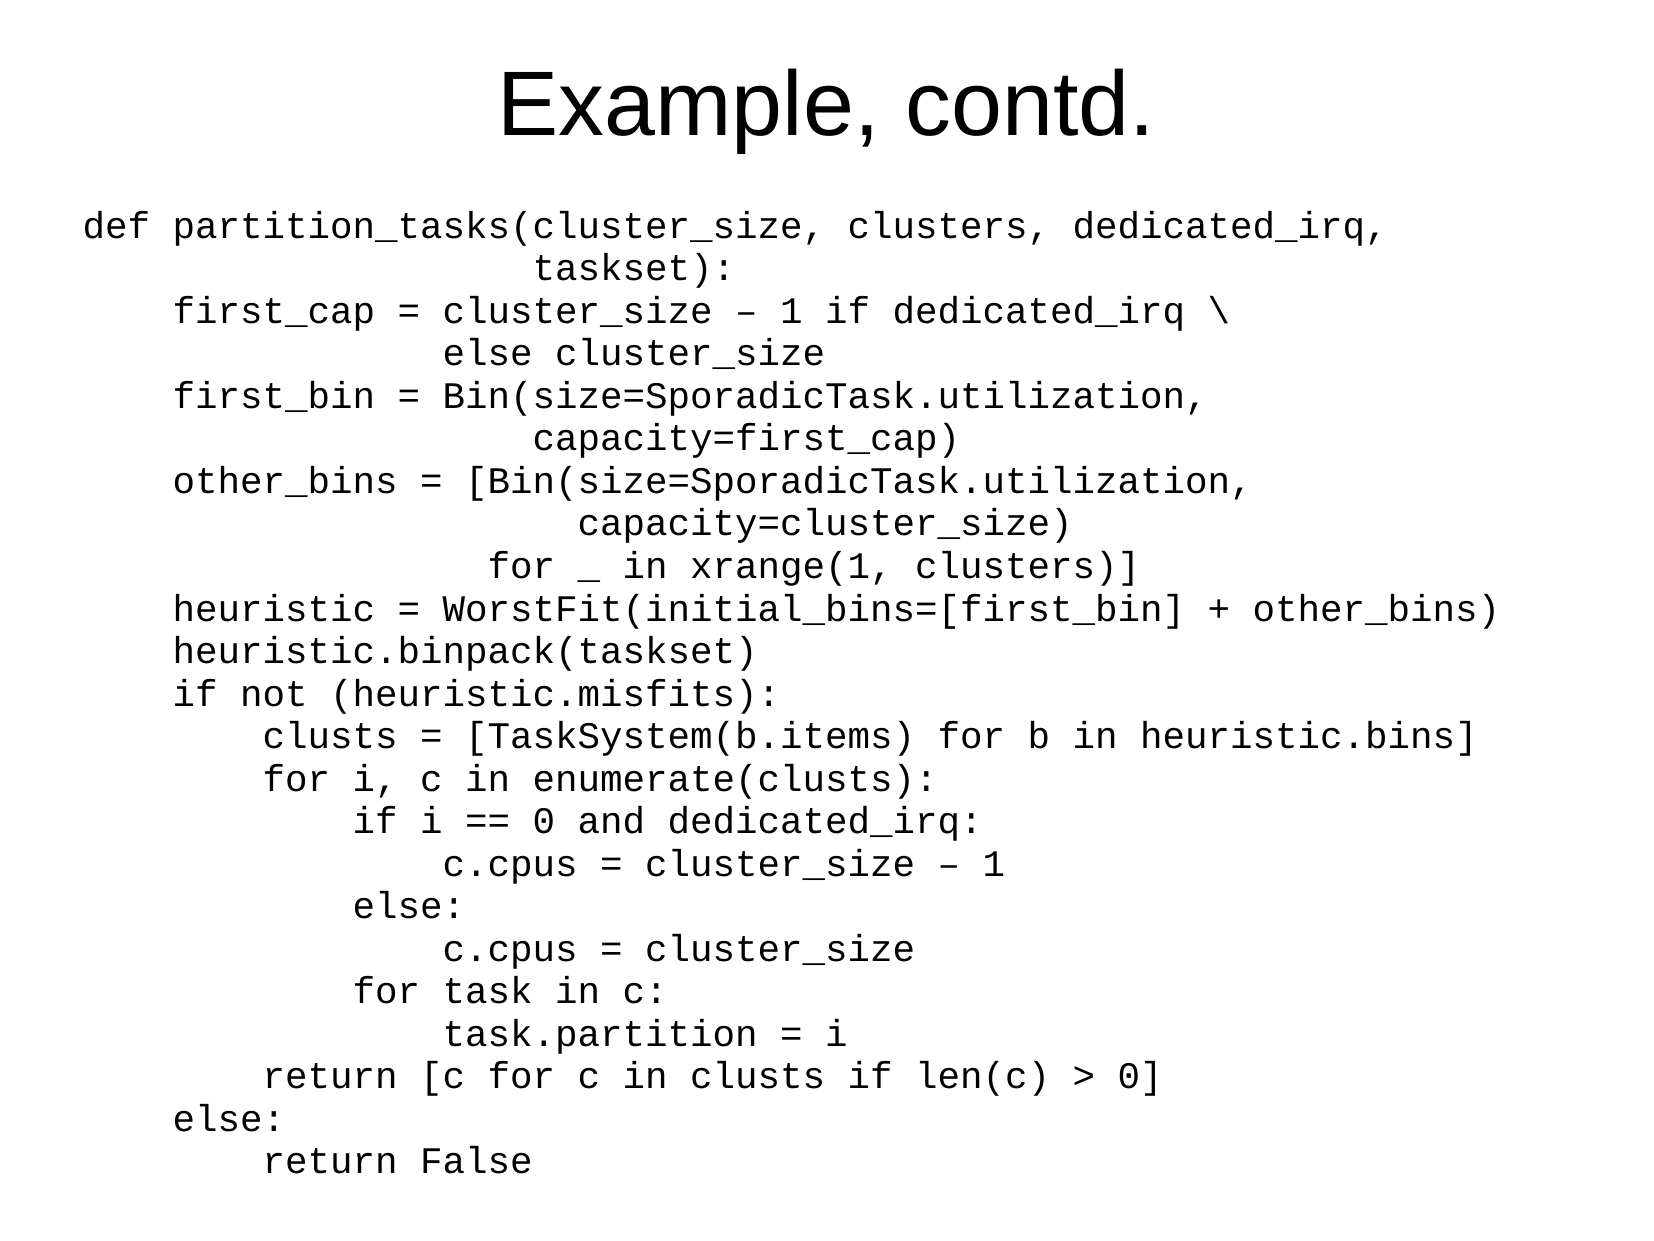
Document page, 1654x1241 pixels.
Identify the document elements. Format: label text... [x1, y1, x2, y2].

title Example, contd. [82, 0, 1571, 207]
list def partition_tasks(cluster_size, clusters, dedicated_irq, taskset): first_cap = cluster_size – 1 if dedicated_irq \ else cluster_size first_bin = Bin(size=SporadicTask.utilization, capacity=first_cap) other_bins = [Bin(size=SporadicTask.utilization, capacity=cluster_size) for _ in xrange(1, clusters)] heuristic = WorstFit(initial_bins=[first_bin] + other_bins) heuristic.binpack(taskset) if not (heuristic.misfits): clusts = [TaskSystem(b.items) for b in heuristic.bins] for i, c in enumerate(clusts): if i == 0 and dedicated_irq: c.cpus = cluster_size – 1 else: c.cpus = cluster_size for task in c: task.partition = i return [c for c in clusts if len(c) > 0] else: return False [82, 207, 1571, 1201]
